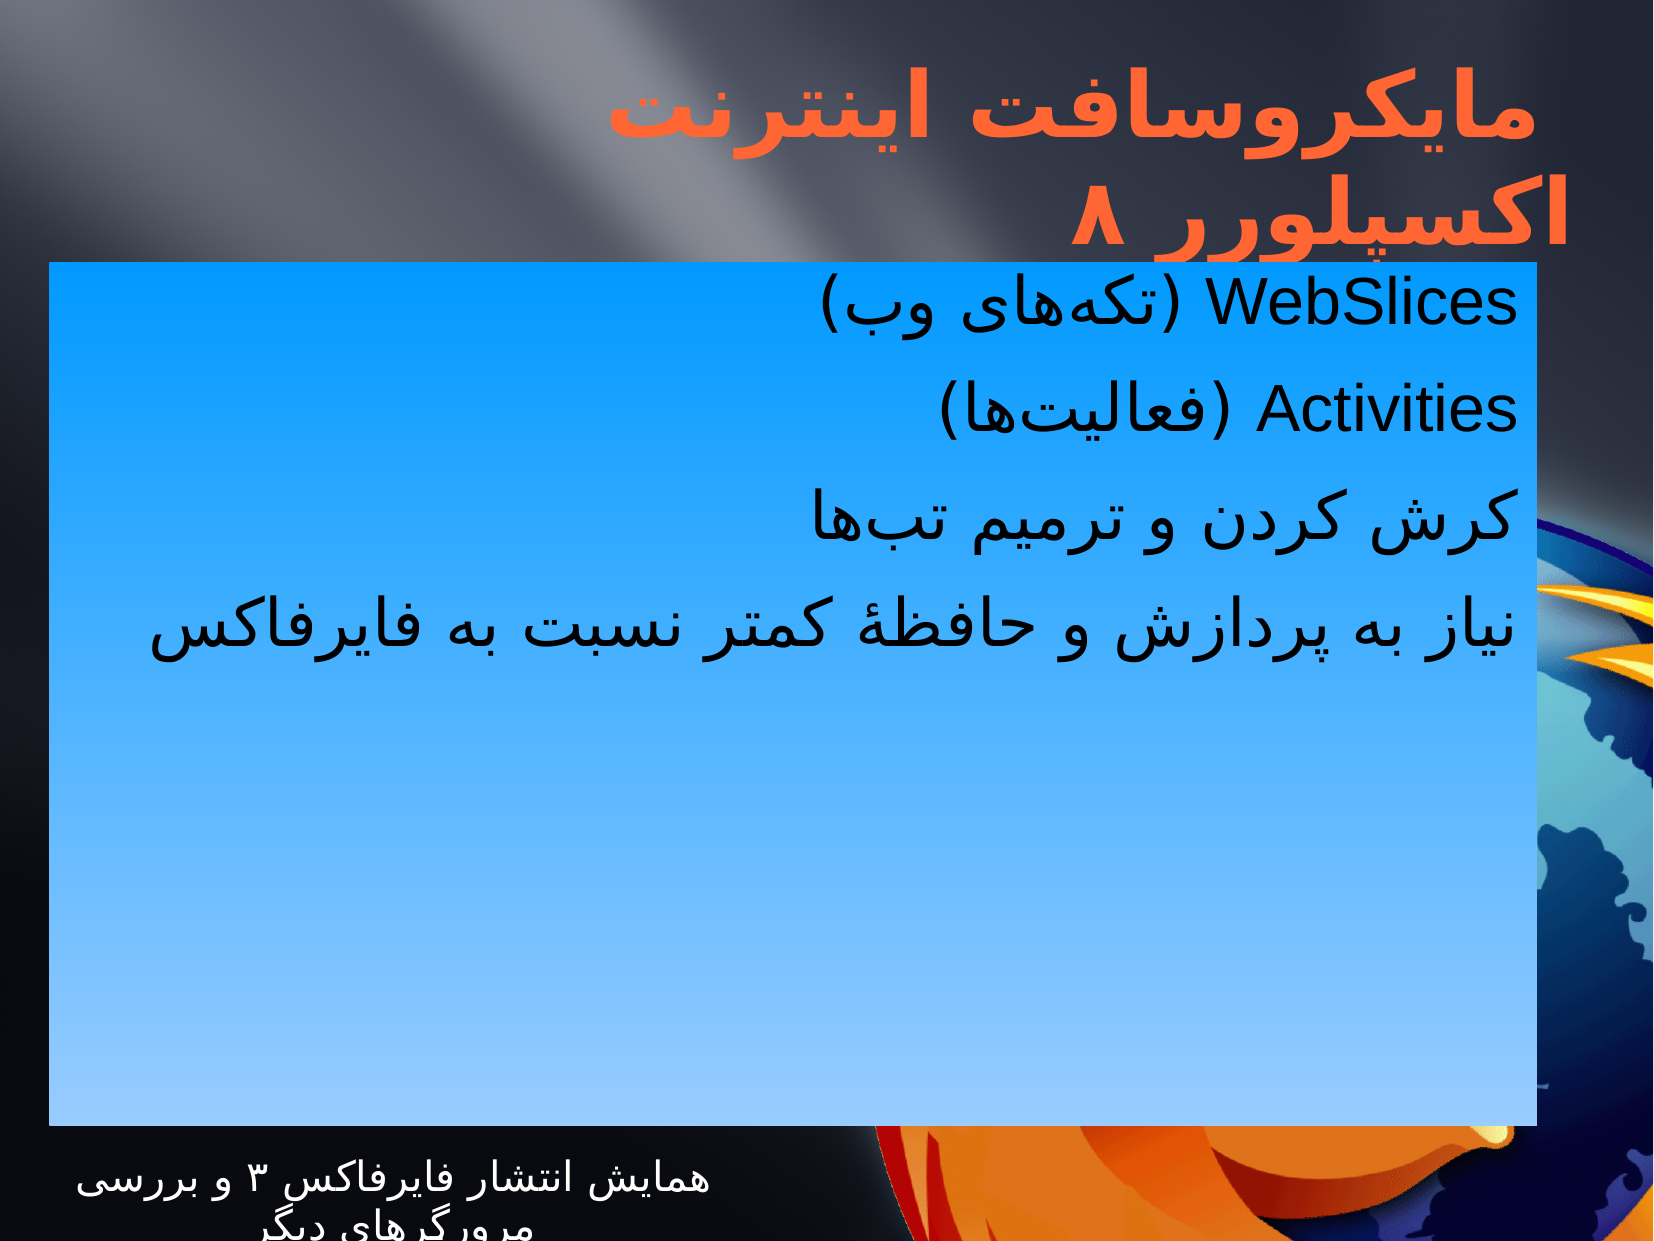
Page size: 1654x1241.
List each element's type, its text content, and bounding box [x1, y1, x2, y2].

title مایکروسافت اینترنت اکسپلورر ۸ [149, 55, 1575, 263]
list WebSlices (تکه‌های وب) Activities (فعالیت‌ها) کرش کردن و ترمیم تب‌ها نیاز به پردازش و حافظهٔ کمتر نسبت به فایرفاکس [49, 262, 1537, 1126]
picture [521, 1231, 528, 1237]
picture [0, 0, 1654, 1241]
